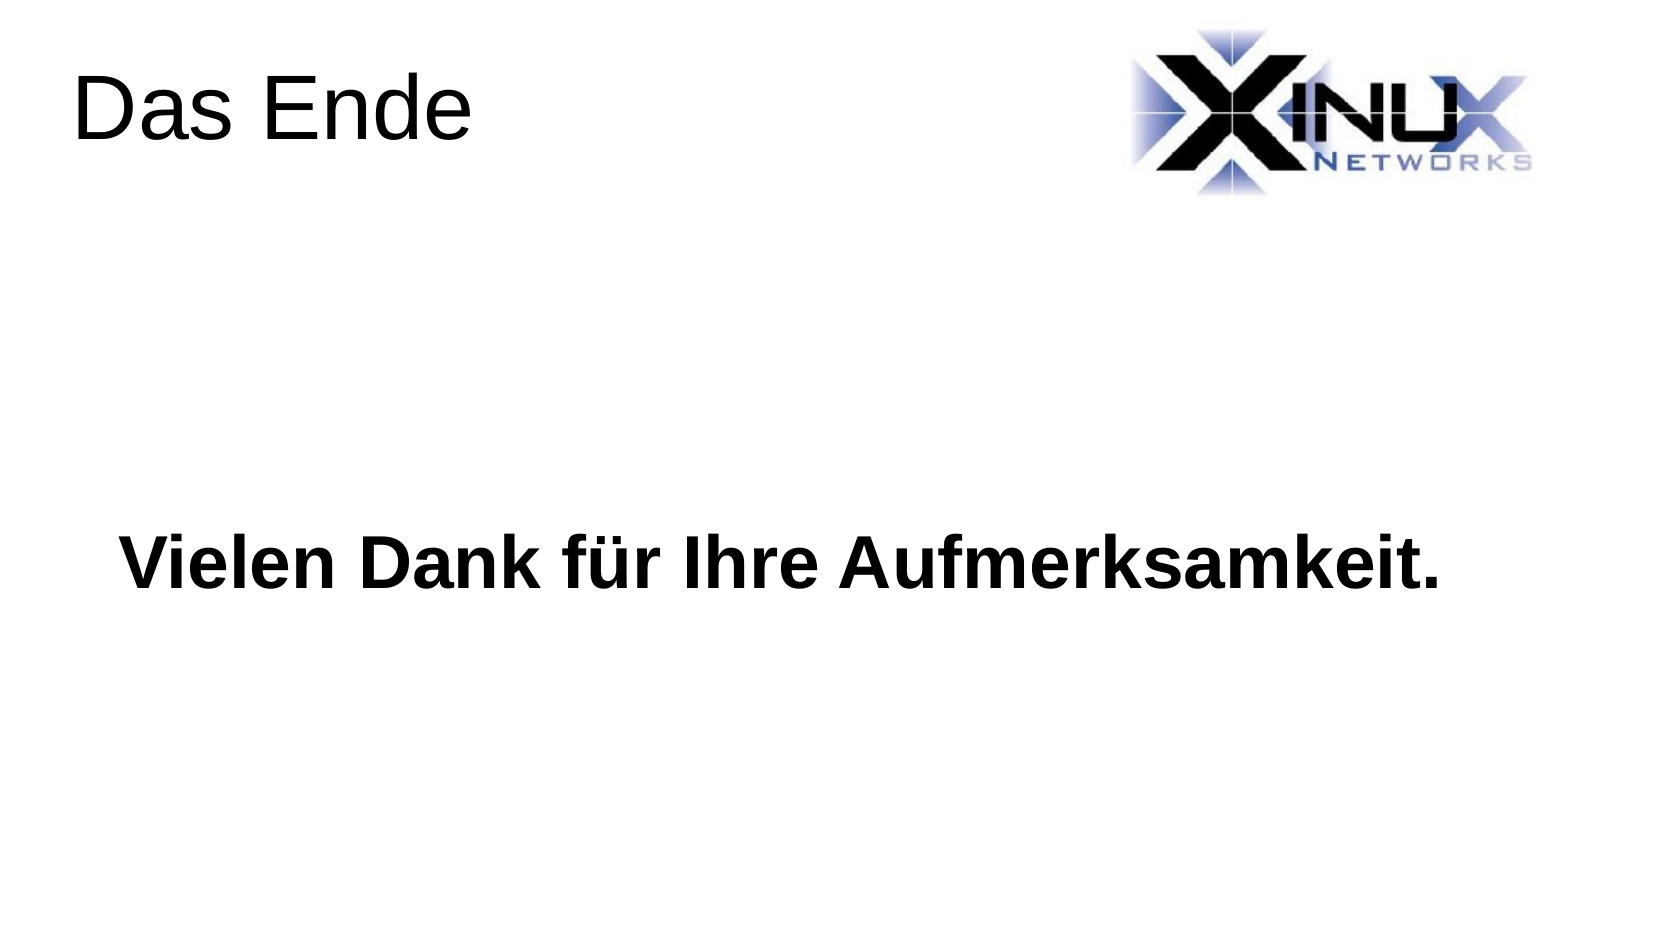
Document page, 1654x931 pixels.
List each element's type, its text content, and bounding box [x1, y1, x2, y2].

title Das Ende [71, 30, 1021, 186]
picture [1110, 14, 1535, 215]
subtitle Vielen Dank für Ihre Aufmerksamkeit. [82, 225, 1571, 901]
